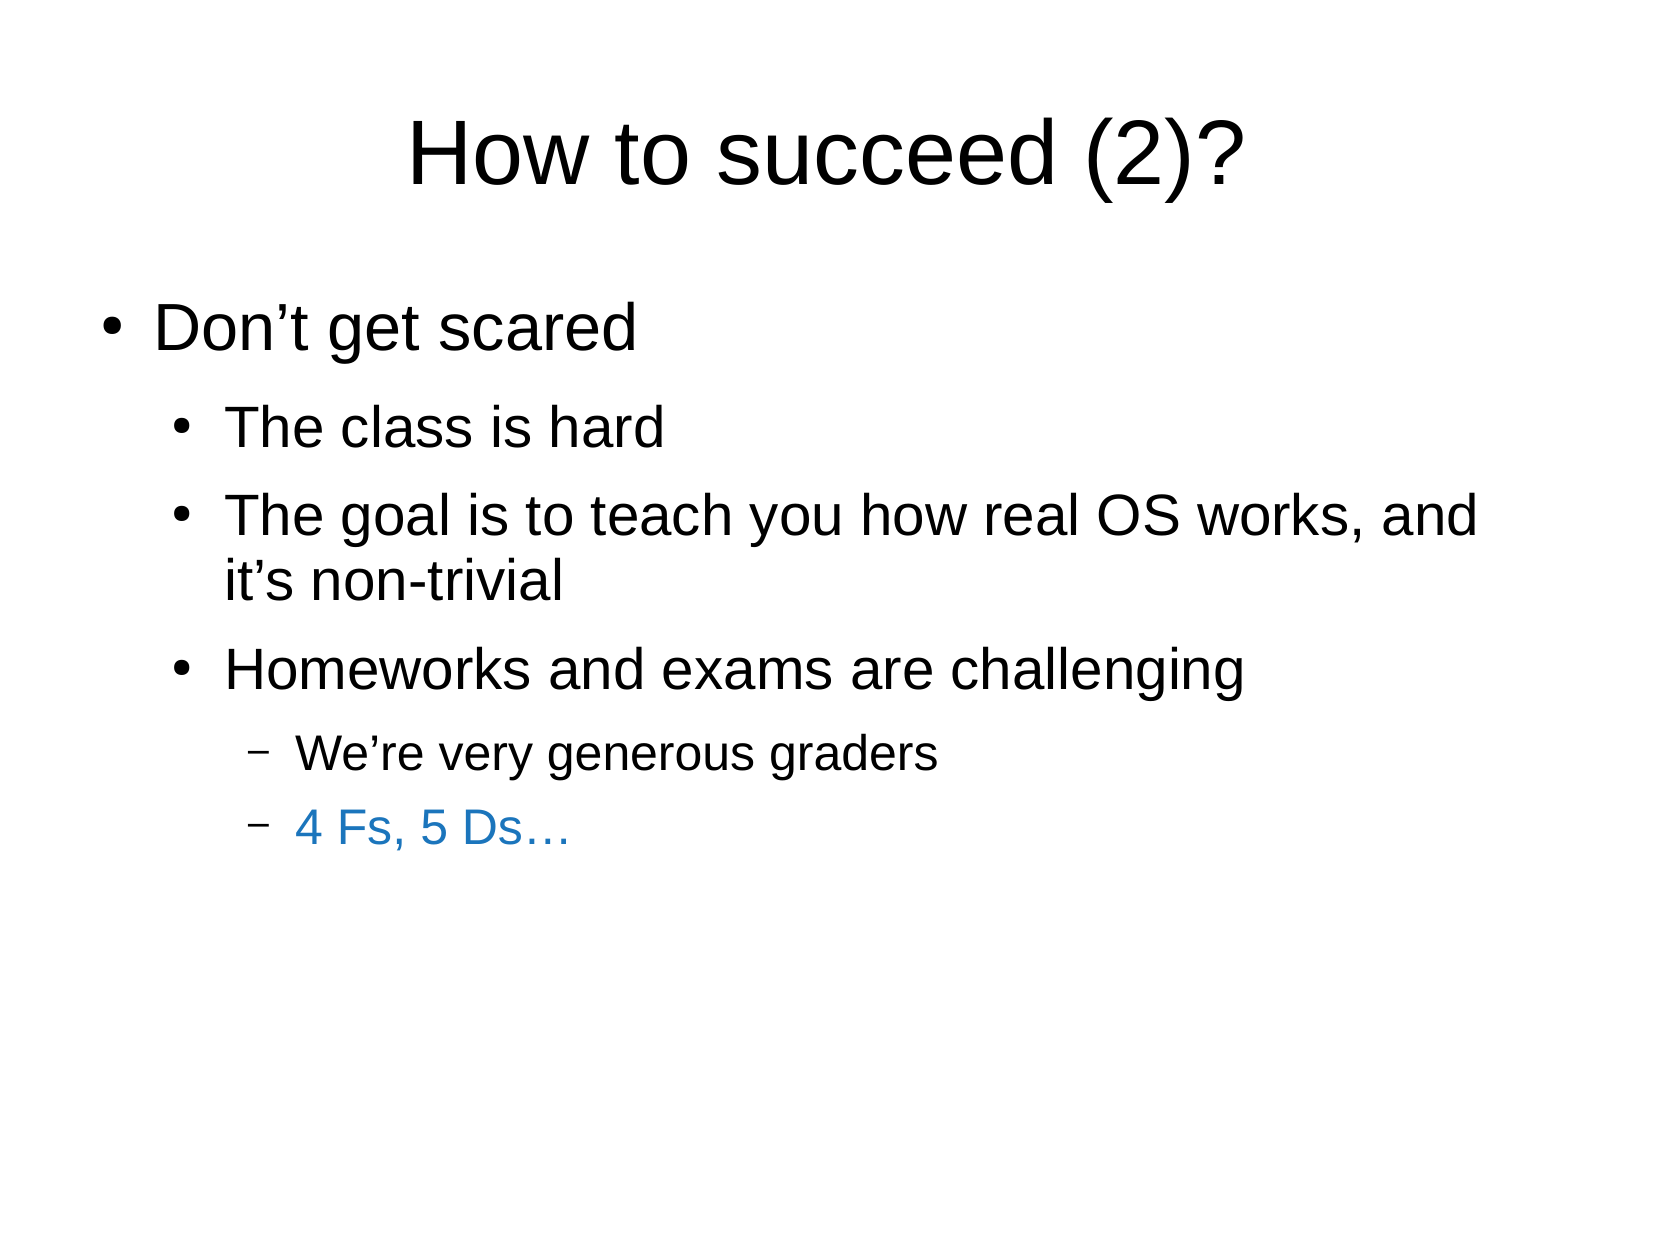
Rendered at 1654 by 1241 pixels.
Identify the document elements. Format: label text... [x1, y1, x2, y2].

list Don’t get scared The class is hard The goal is to teach you how real OS works, and it’s non-trivial Homeworks and exams are challenging We’re very generous graders 4 Fs, 5 Ds… [82, 290, 1538, 1126]
title How to succeed (2)? [82, 49, 1571, 257]
